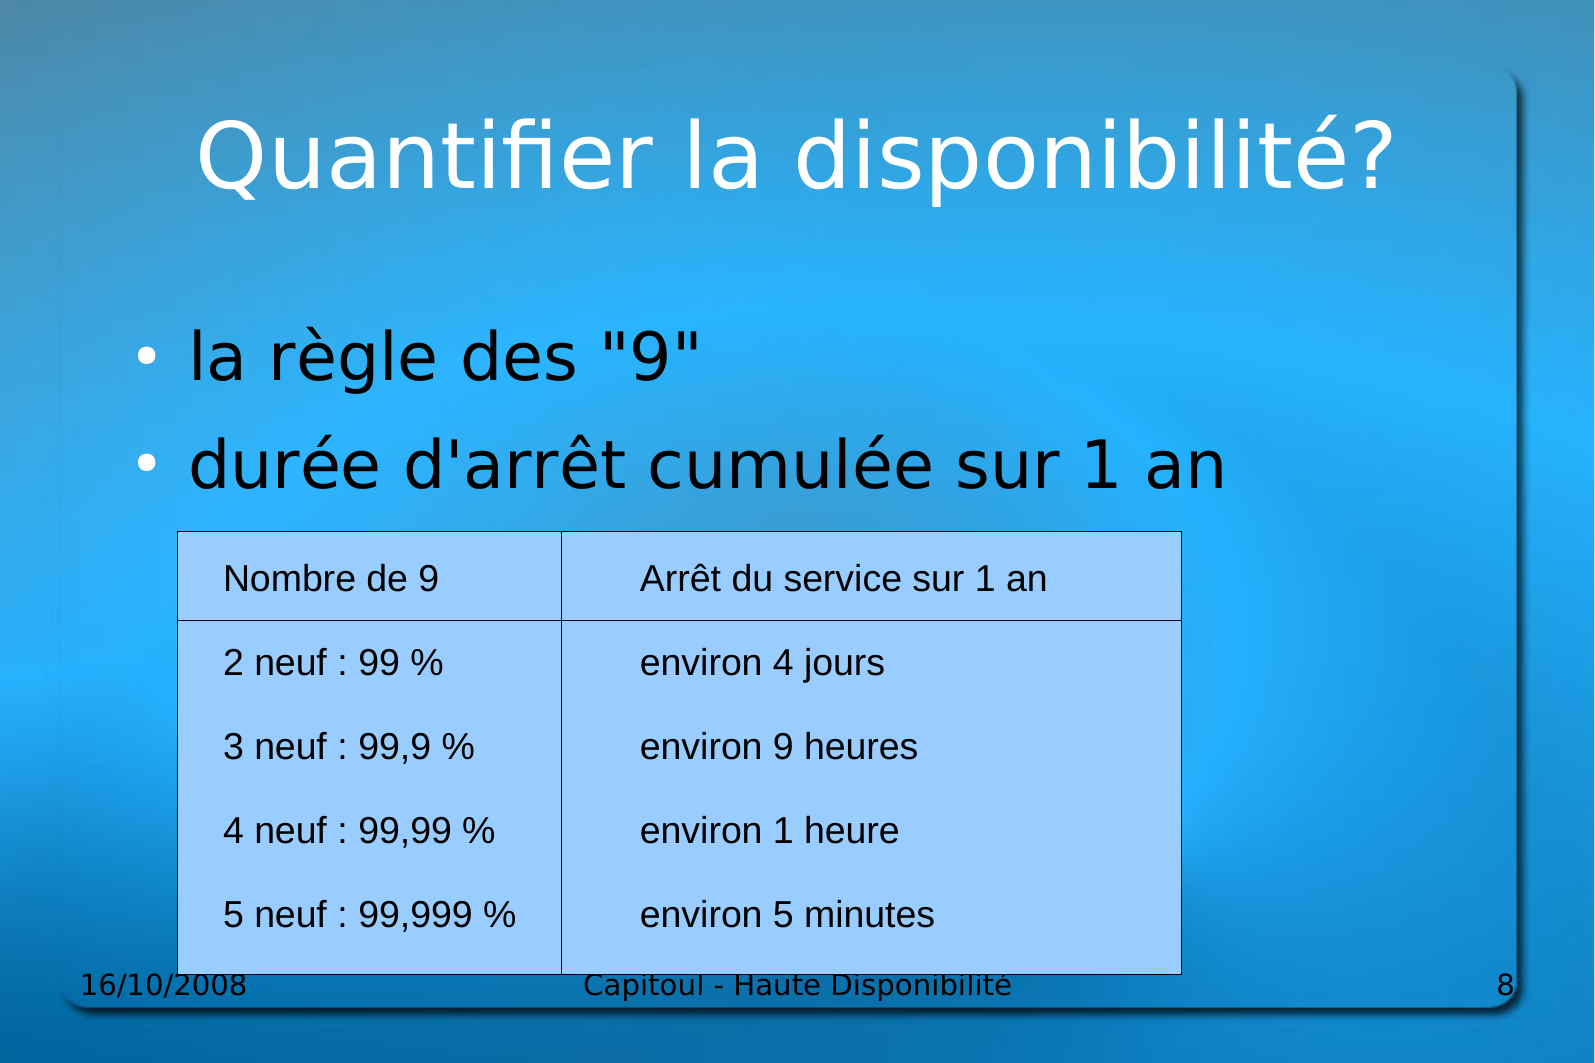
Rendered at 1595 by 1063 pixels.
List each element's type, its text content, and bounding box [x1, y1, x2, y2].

text_box Nombre de 9 2 neuf : 99 % 3 neuf : 99,9 % 4 neuf : 99,99 % 5 neuf : 99,999 % [208, 621, 532, 944]
title Quantifier la disponibilité? [117, 103, 1479, 211]
picture [0, 0, 1595, 1063]
text_box Arrêt du service sur 1 an environ 4 jours environ 9 heures environ 1 heure environ 5 minutes [625, 550, 1063, 944]
text_box [177, 531, 561, 620]
text_box Nombre de 9 2 neuf : 99 % 3 neuf : 99,9 % 4 neuf : 99,99 % 5 neuf : 99,999 % [208, 550, 532, 620]
list la règle des "9" durée d'arrêt cumulée sur 1 an [117, 318, 1479, 942]
text_box [562, 621, 1182, 975]
text_box [177, 621, 561, 975]
text_box [562, 531, 1182, 620]
